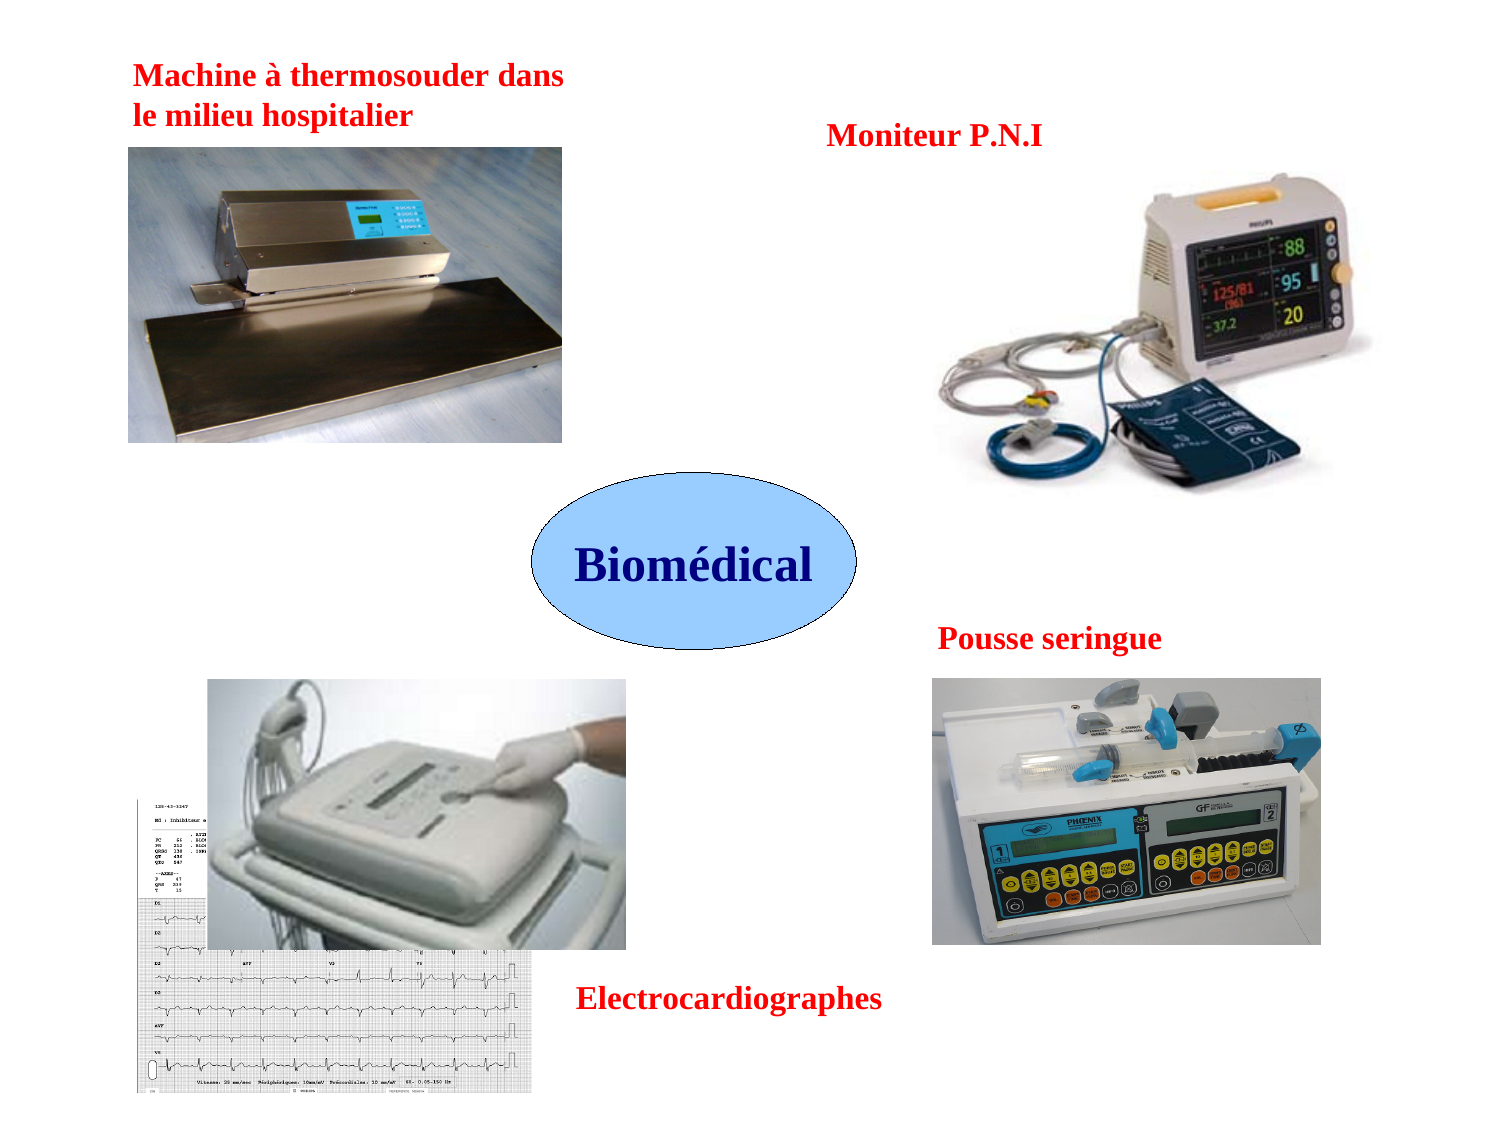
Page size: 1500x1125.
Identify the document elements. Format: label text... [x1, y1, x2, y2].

text_box Moniteur P.N.I [811, 105, 1253, 178]
picture [932, 678, 1321, 945]
picture [128, 207, 562, 443]
picture [136, 679, 626, 1093]
text_box Biomédical [531, 472, 857, 650]
text_box Machine à thermosouder dans le milieu hospitalier [118, 46, 583, 207]
picture [933, 159, 1385, 501]
text_box Electrocardiographes [561, 968, 1026, 1034]
text_box Pousse seringue [923, 609, 1365, 682]
